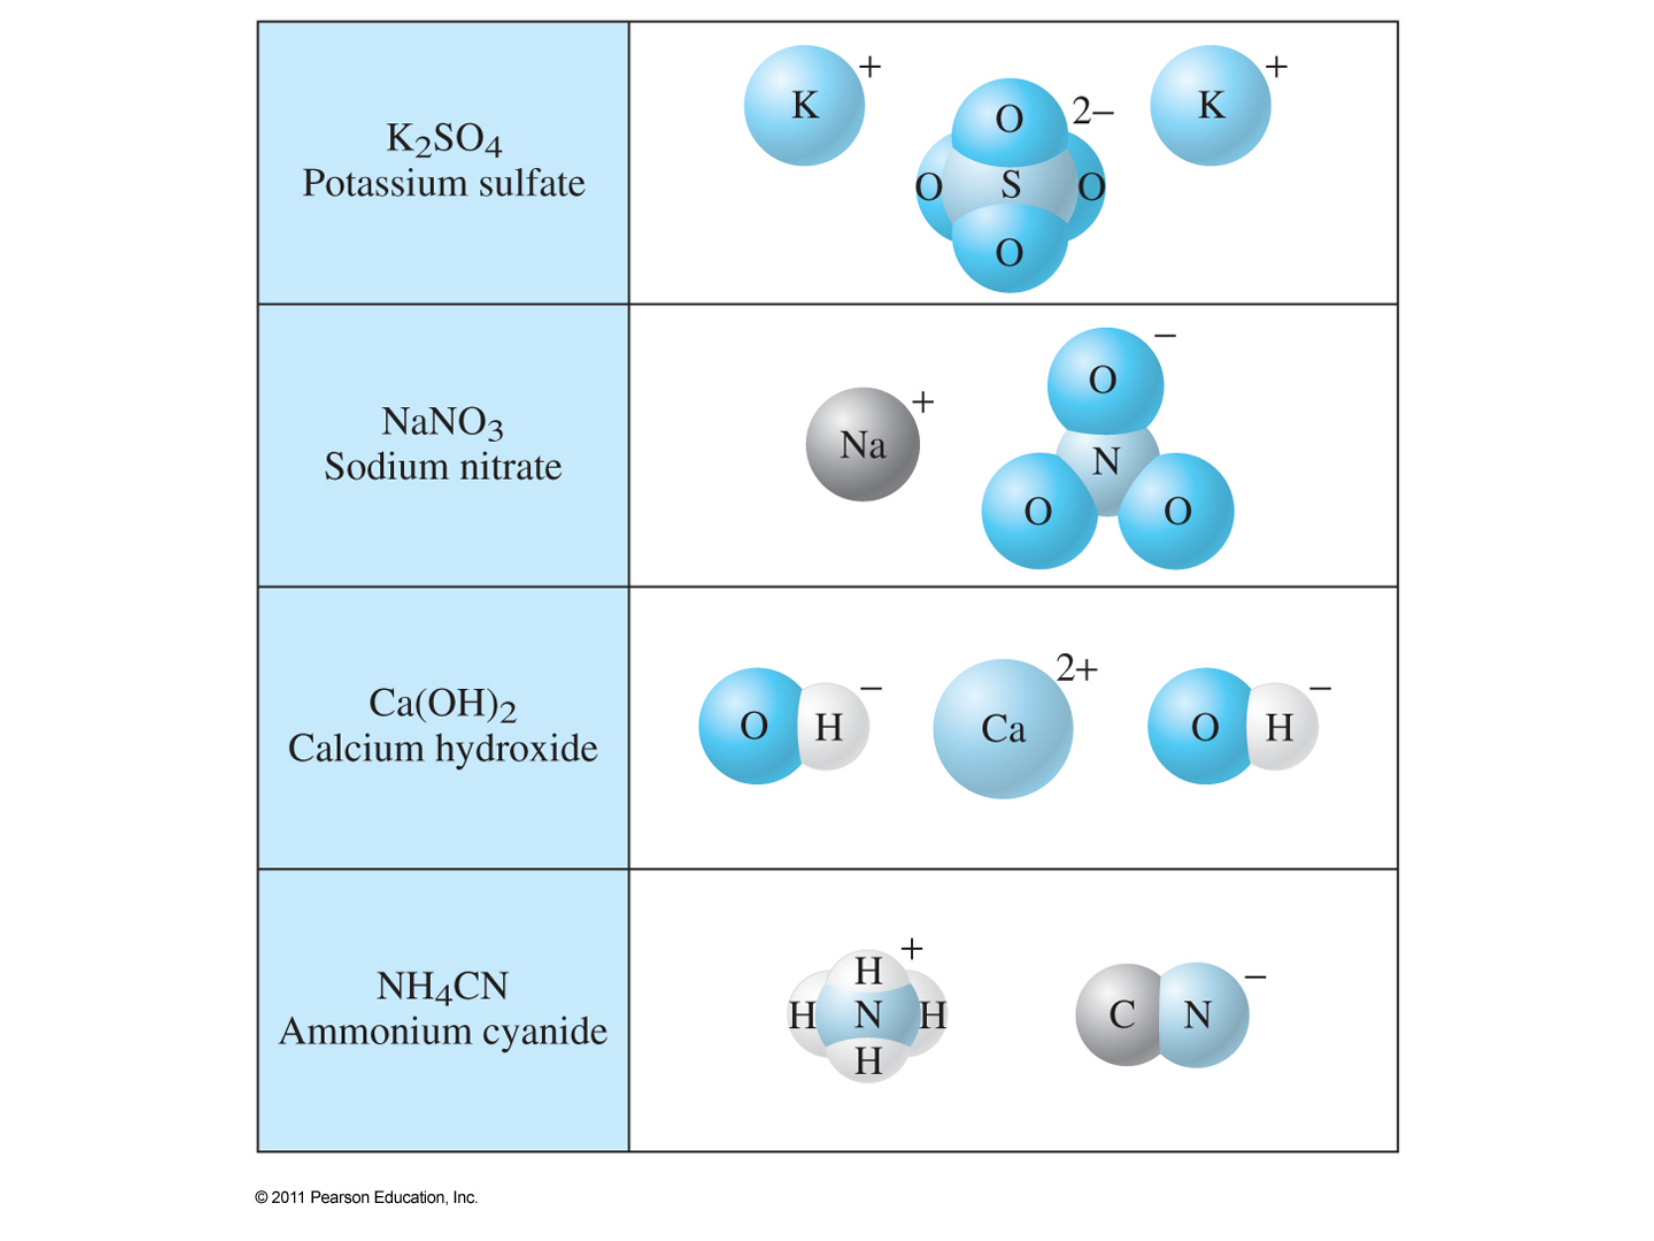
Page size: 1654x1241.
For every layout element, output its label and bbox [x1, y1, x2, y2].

picture [233, 0, 1421, 1241]
